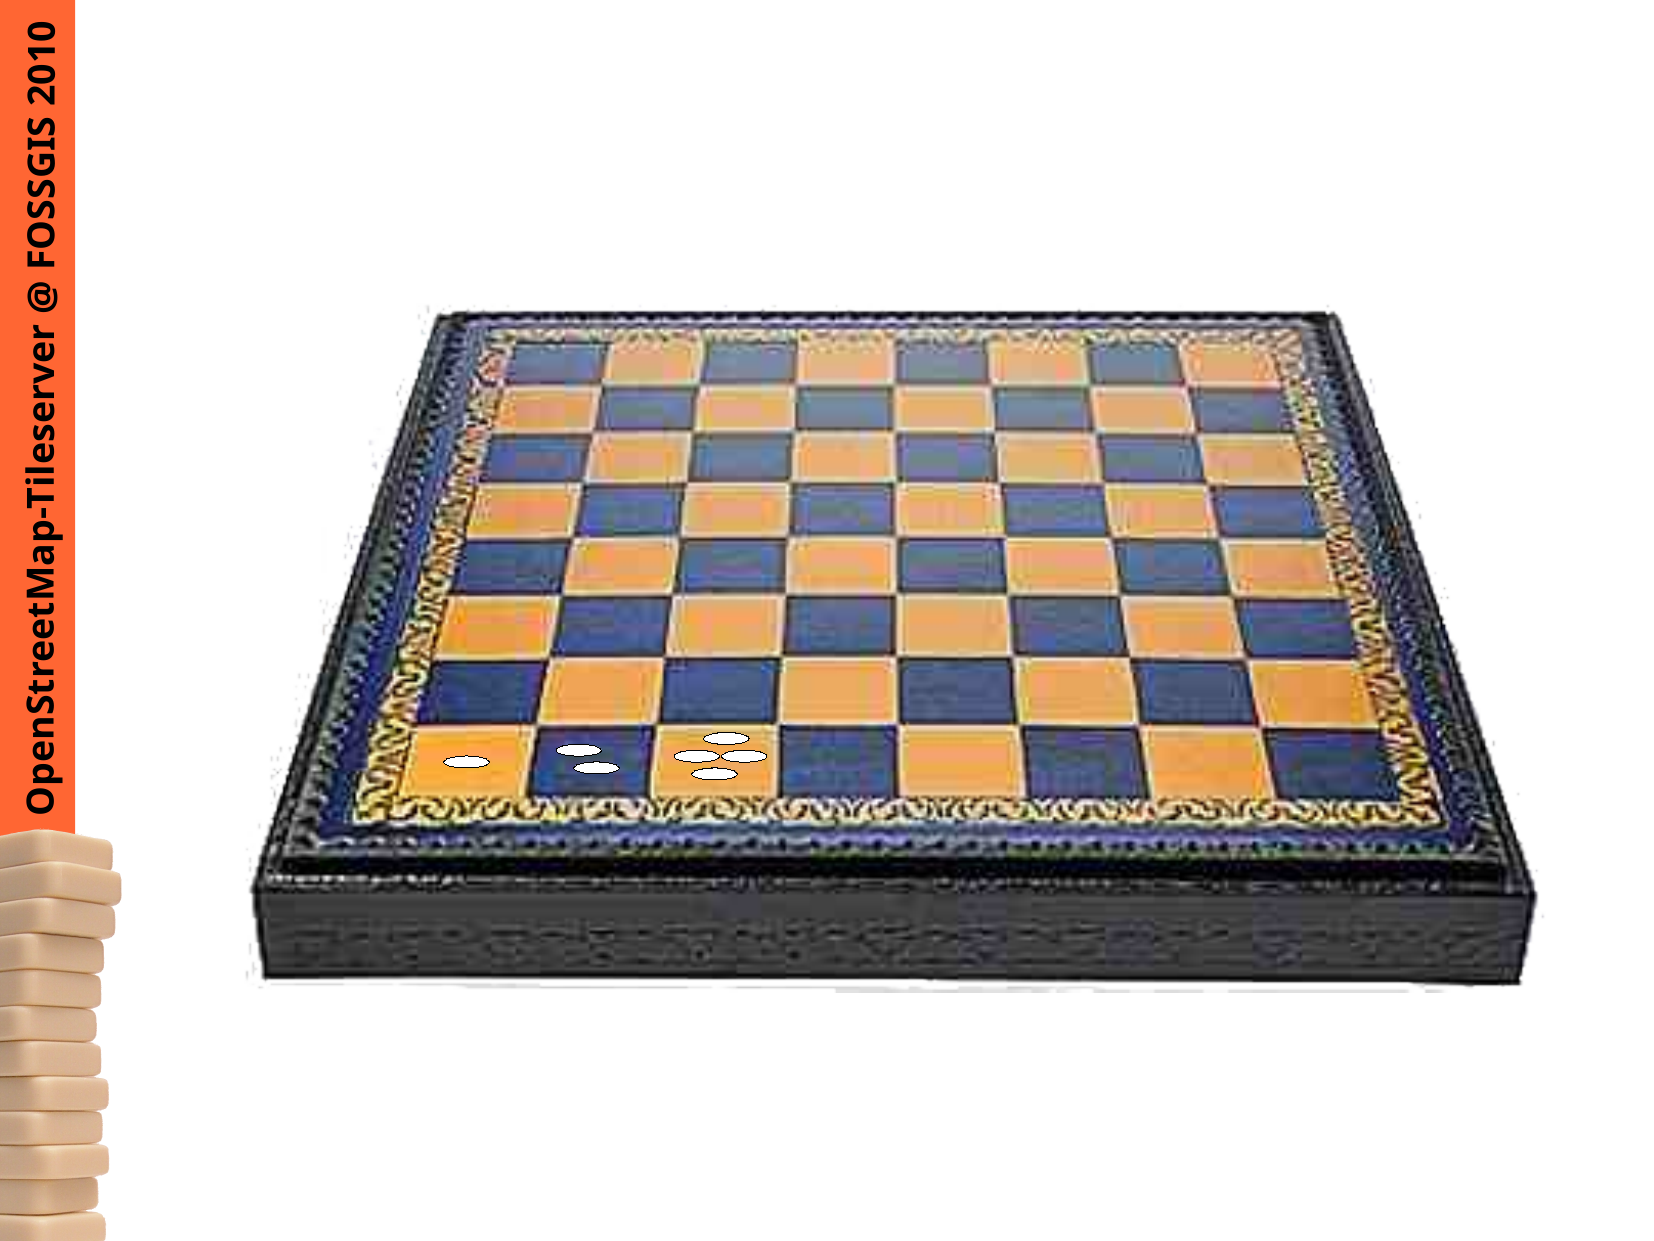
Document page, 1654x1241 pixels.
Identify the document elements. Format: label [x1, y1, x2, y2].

picture [0, 816, 133, 1241]
text_box [703, 732, 750, 745]
text_box [674, 750, 720, 763]
picture [222, 232, 1573, 993]
text_box [721, 750, 767, 763]
text_box [443, 755, 490, 768]
text_box [691, 767, 738, 780]
text_box [573, 761, 620, 774]
text_box [556, 744, 602, 757]
